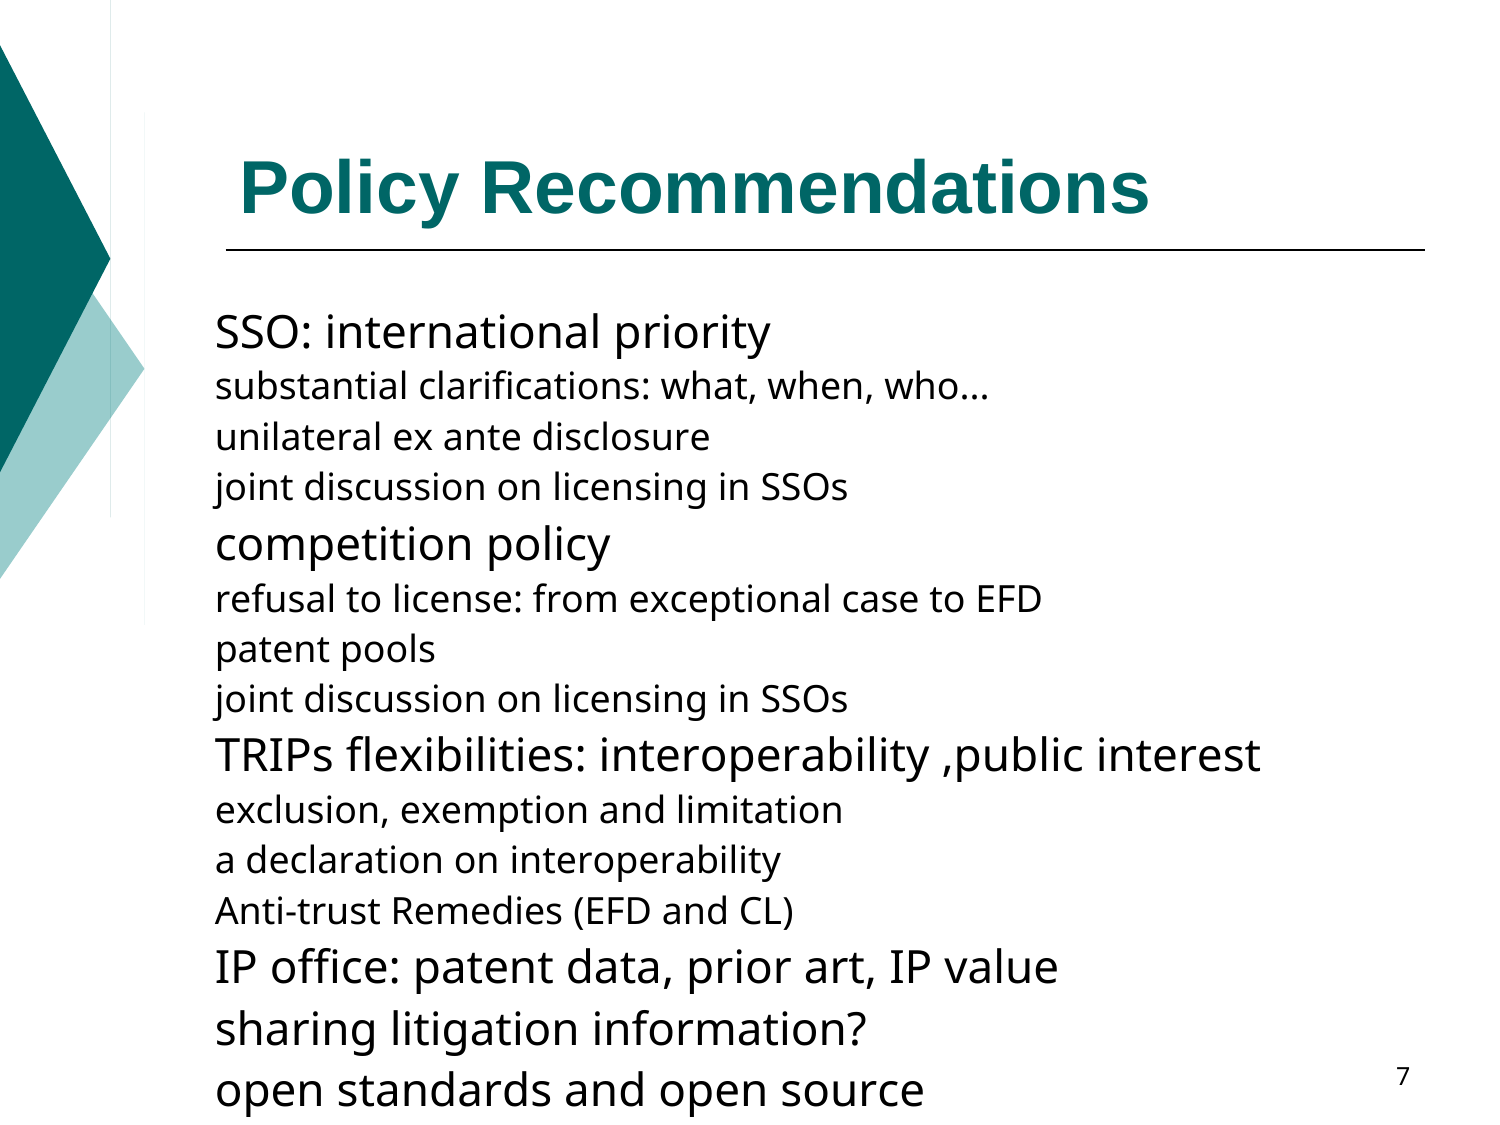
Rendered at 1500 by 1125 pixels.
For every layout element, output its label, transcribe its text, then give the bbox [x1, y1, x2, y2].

list SSO: international priority substantial clarifications: what, when, who... unilateral ex ante disclosure joint discussion on licensing in SSOs competition policy refusal to license: from exceptional case to EFD patent pools joint discussion on licensing in SSOs TRIPs flexibilities: interoperability ,public interest exclusion, exemption and limitation a declaration on interoperability Anti-trust Remedies (EFD and CL) IP office: patent data, prior art, IP value sharing litigation information? open standards and open source [200, 300, 1463, 1089]
title Policy Recommendations [224, 49, 1425, 237]
